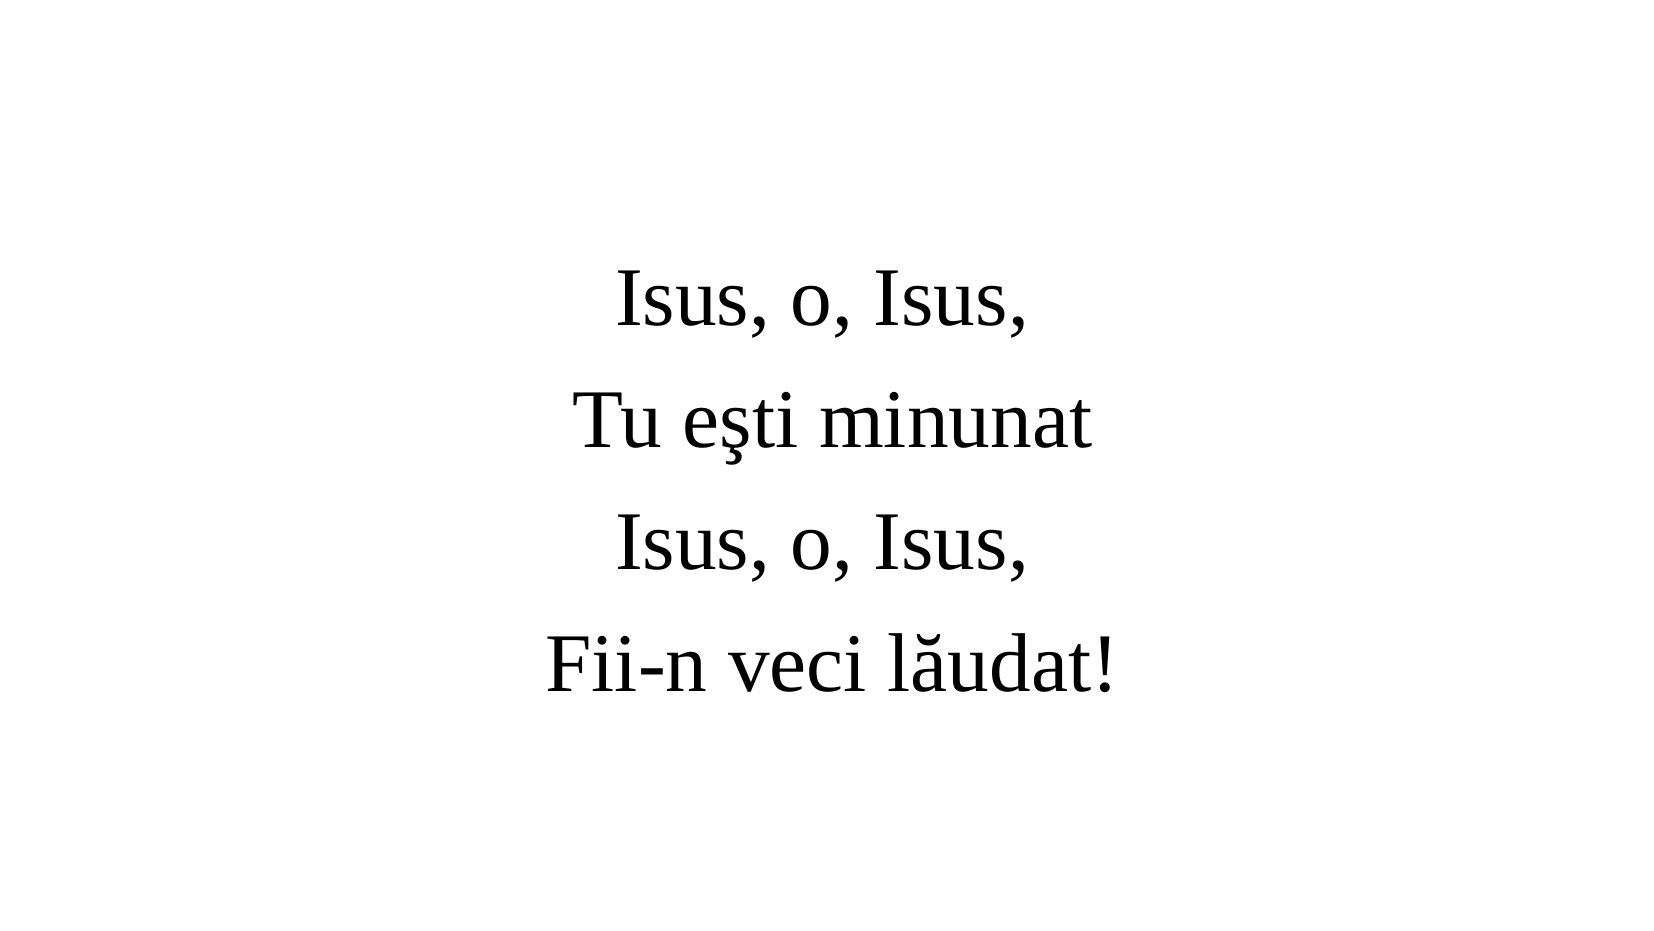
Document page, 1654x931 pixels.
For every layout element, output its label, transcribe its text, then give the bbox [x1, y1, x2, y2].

subtitle Isus, o, Isus, Tu eşti minunat Isus, o, Isus, Fii-n veci lăudat! [94, 238, 1571, 712]
